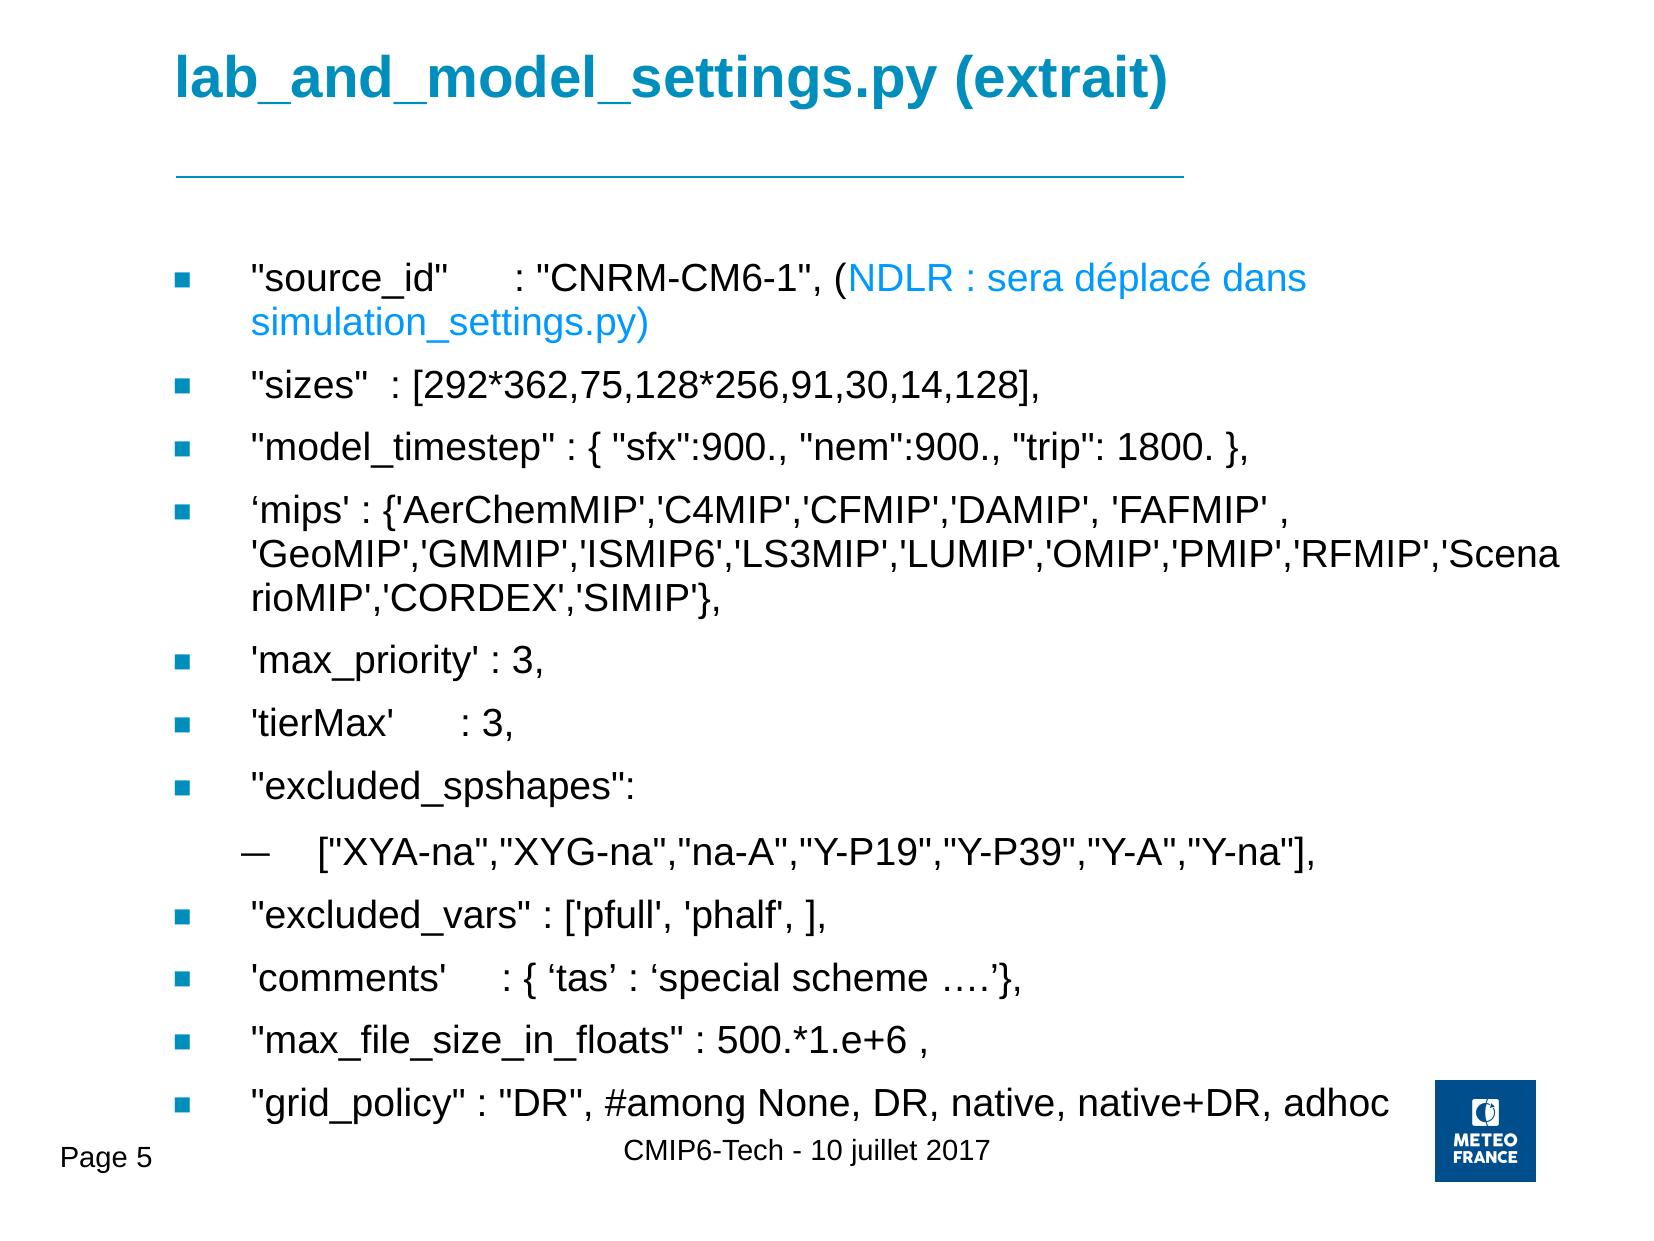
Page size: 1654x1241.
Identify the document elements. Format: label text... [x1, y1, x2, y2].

title lab_and_model_settings.py (extrait) [174, 0, 1654, 156]
picture [1435, 1134, 1536, 1182]
list "source_id" : "CNRM-CM6-1", (NDLR : sera déplacé dans simulation_settings.py) "sizes" : [292*362,75,128*256,91,30,14,128], "model_timestep" : { "sfx":900., "nem":900., "trip": 1800. }, ‘mips' : {'AerChemMIP','C4MIP','CFMIP','DAMIP', 'FAFMIP' , 'GeoMIP','GMMIP','ISMIP6','LS3MIP','LUMIP','OMIP','PMIP','RFMIP','ScenarioMIP','CORDEX','SIMIP'}, 'max_priority' : 3, 'tierMax' : 3, "excluded_spshapes": ["XYA-na","XYG-na","na-A","Y-P19","Y-P39","Y-A","Y-na"], "excluded_vars" : ['pfull', 'phalf', ], 'comments' : { ‘tas’ : ‘special scheme ….’}, "max_file_size_in_floats" : 500.*1.e+6 , "grid_policy" : "DR", #among None, DR, native, native+DR, adhoc [156, 256, 1571, 1134]
